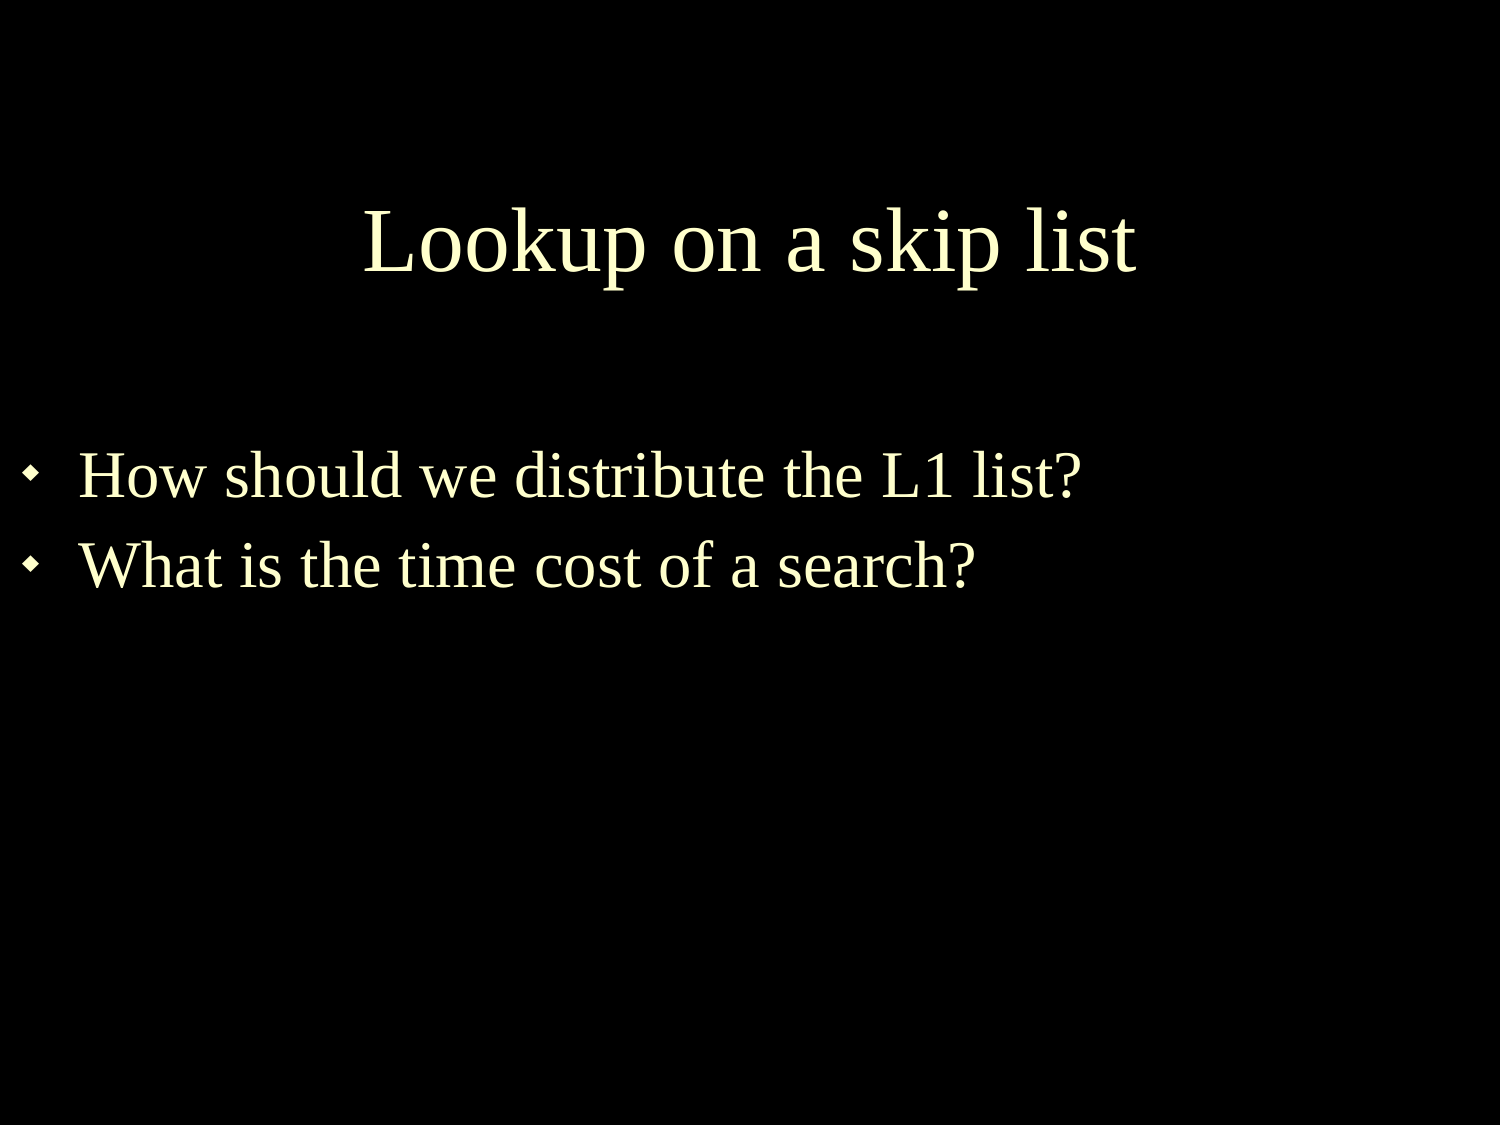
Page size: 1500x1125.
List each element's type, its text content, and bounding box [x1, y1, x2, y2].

title Lookup on a skip list [22, 153, 1480, 329]
list How should we distribute the L1 list? What is the time cost of a search? [22, 347, 1482, 1075]
